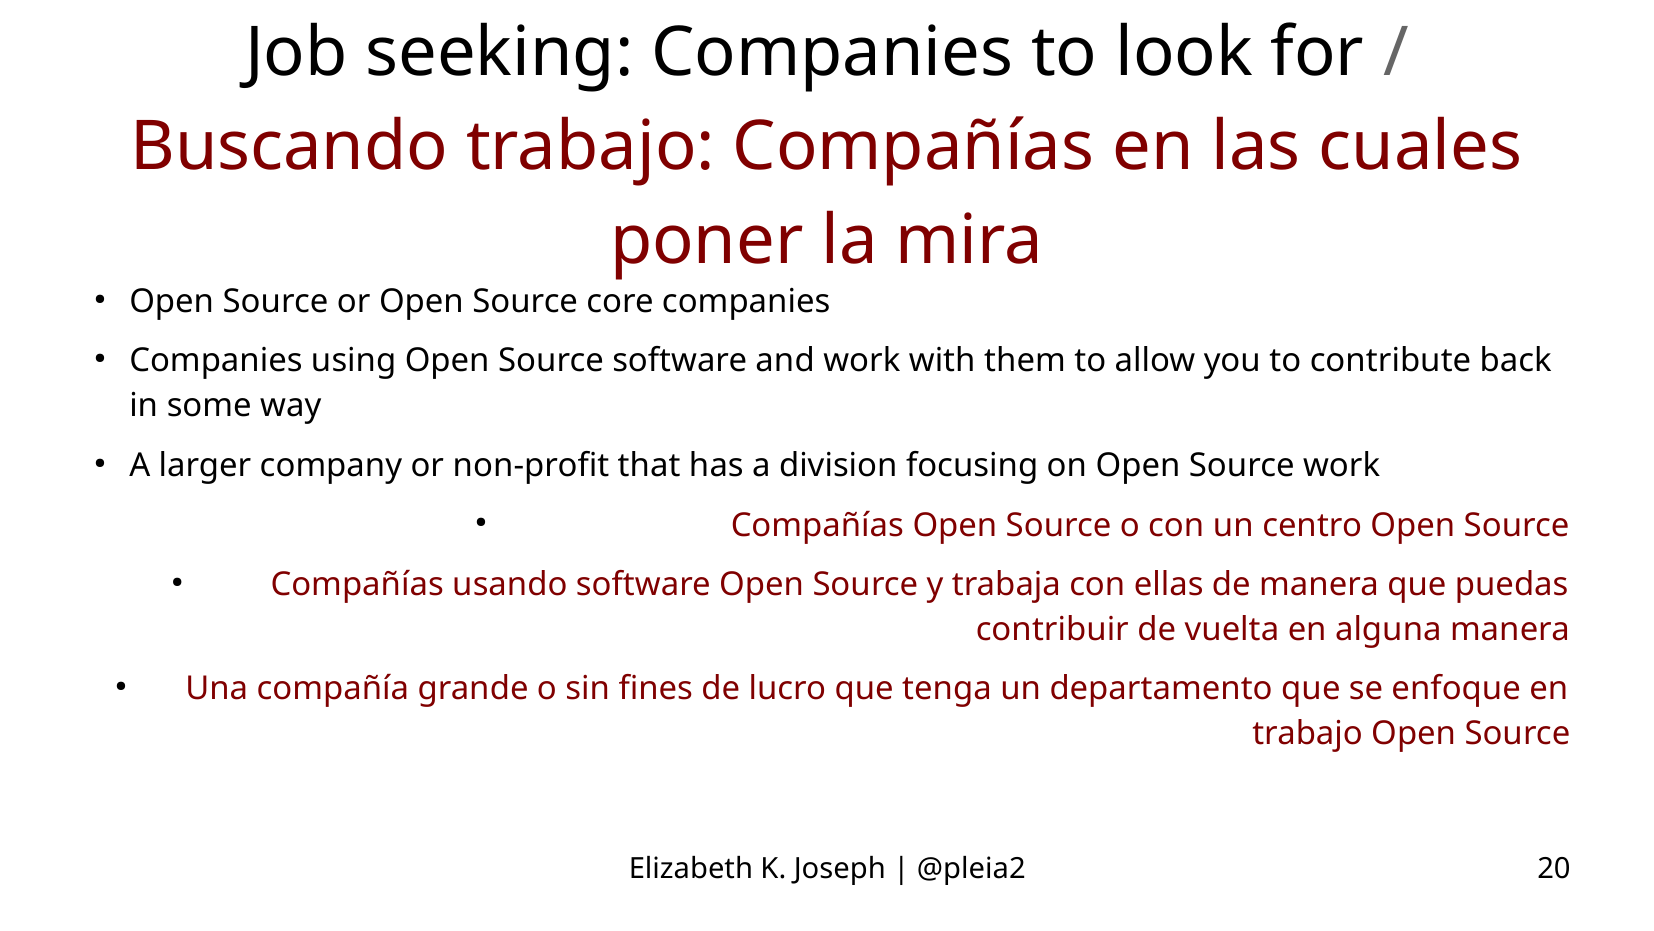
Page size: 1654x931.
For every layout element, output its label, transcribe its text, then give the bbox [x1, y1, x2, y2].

title Job seeking: Companies to look for / Buscando trabajo: Compañías en las cuales poner la mira [82, 26, 1571, 217]
list Open Source or Open Source core companies Companies using Open Source software and work with them to allow you to contribute back in some way A larger company or non-profit that has a division focusing on Open Source work Compañías Open Source o con un centro Open Source Compañías usando software Open Source y trabaja con ellas de manera que puedas contribuir de vuelta en alguna manera Una compañía grande o sin fines de lucro que tenga un departamento que se enfoque en trabajo Open Source [82, 217, 1571, 758]
